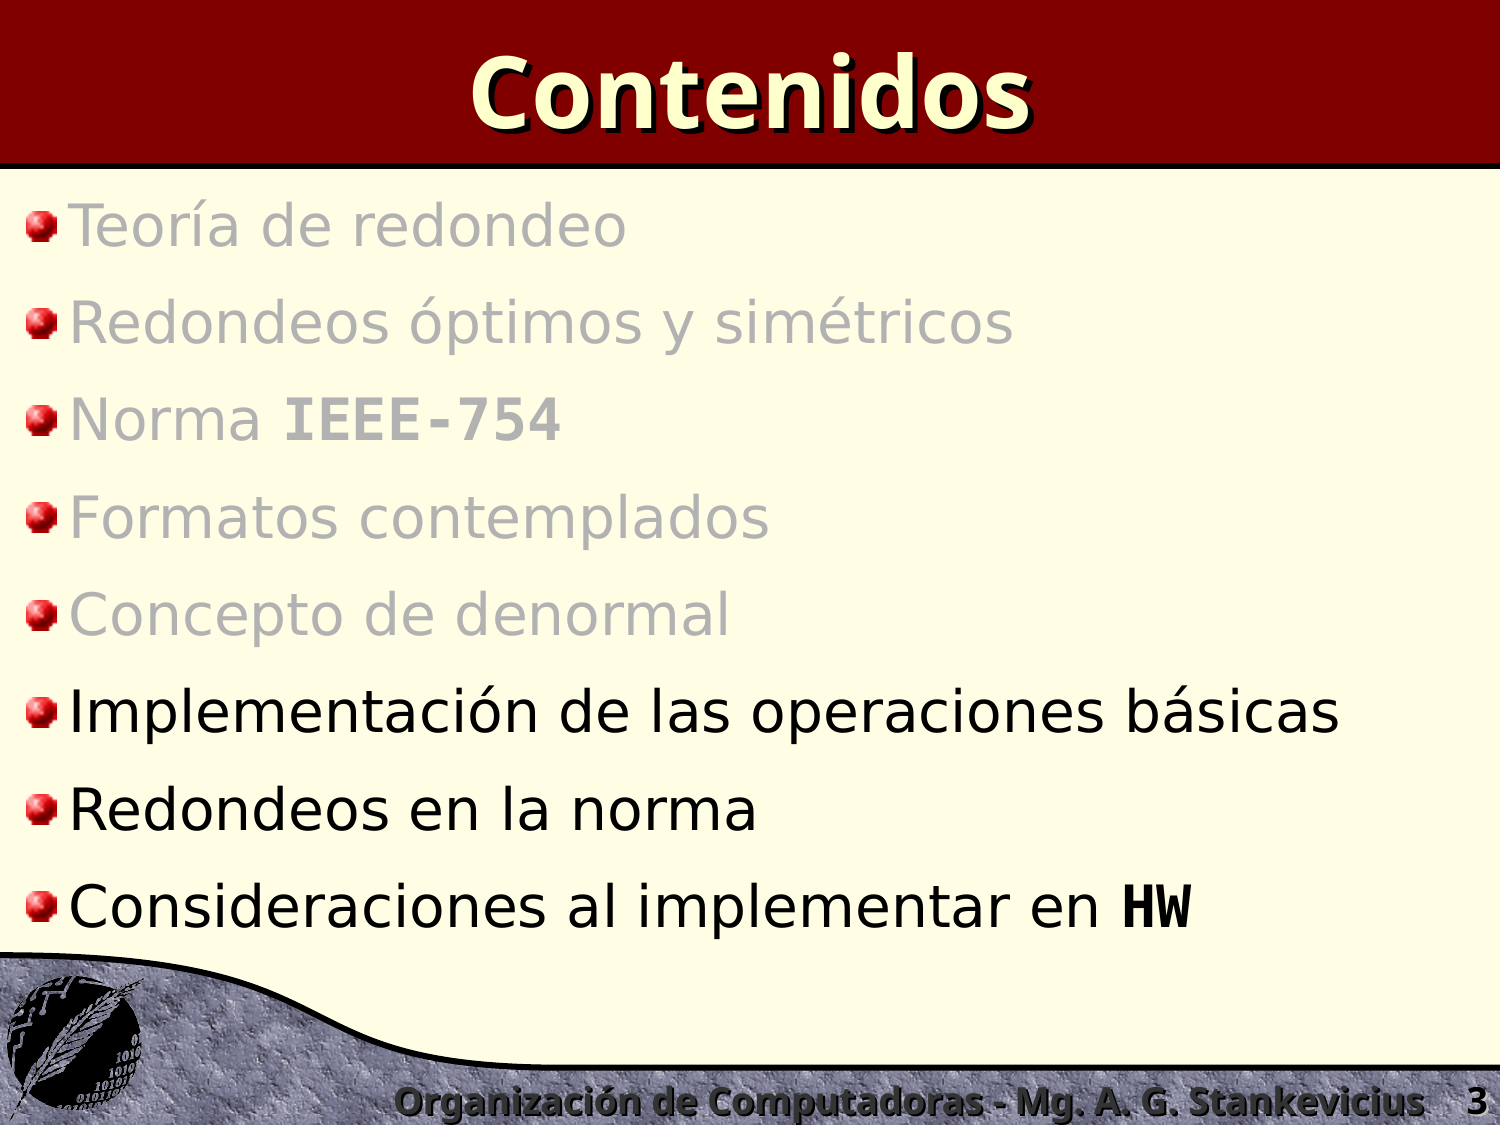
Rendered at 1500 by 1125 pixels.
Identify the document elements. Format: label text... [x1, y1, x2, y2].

list Teoría de redondeo Redondeos óptimos y simétricos Norma IEEE-754 Formatos contemplados Concepto de denormal Implementación de las operaciones básicas Redondeos en la norma Consideraciones al implementar en HW [11, 192, 1486, 944]
picture [0, 959, 1500, 1125]
picture [448, 1100, 455, 1110]
picture [802, 1100, 806, 1110]
title Contenidos [15, 5, 1485, 160]
picture [1058, 1100, 1065, 1110]
